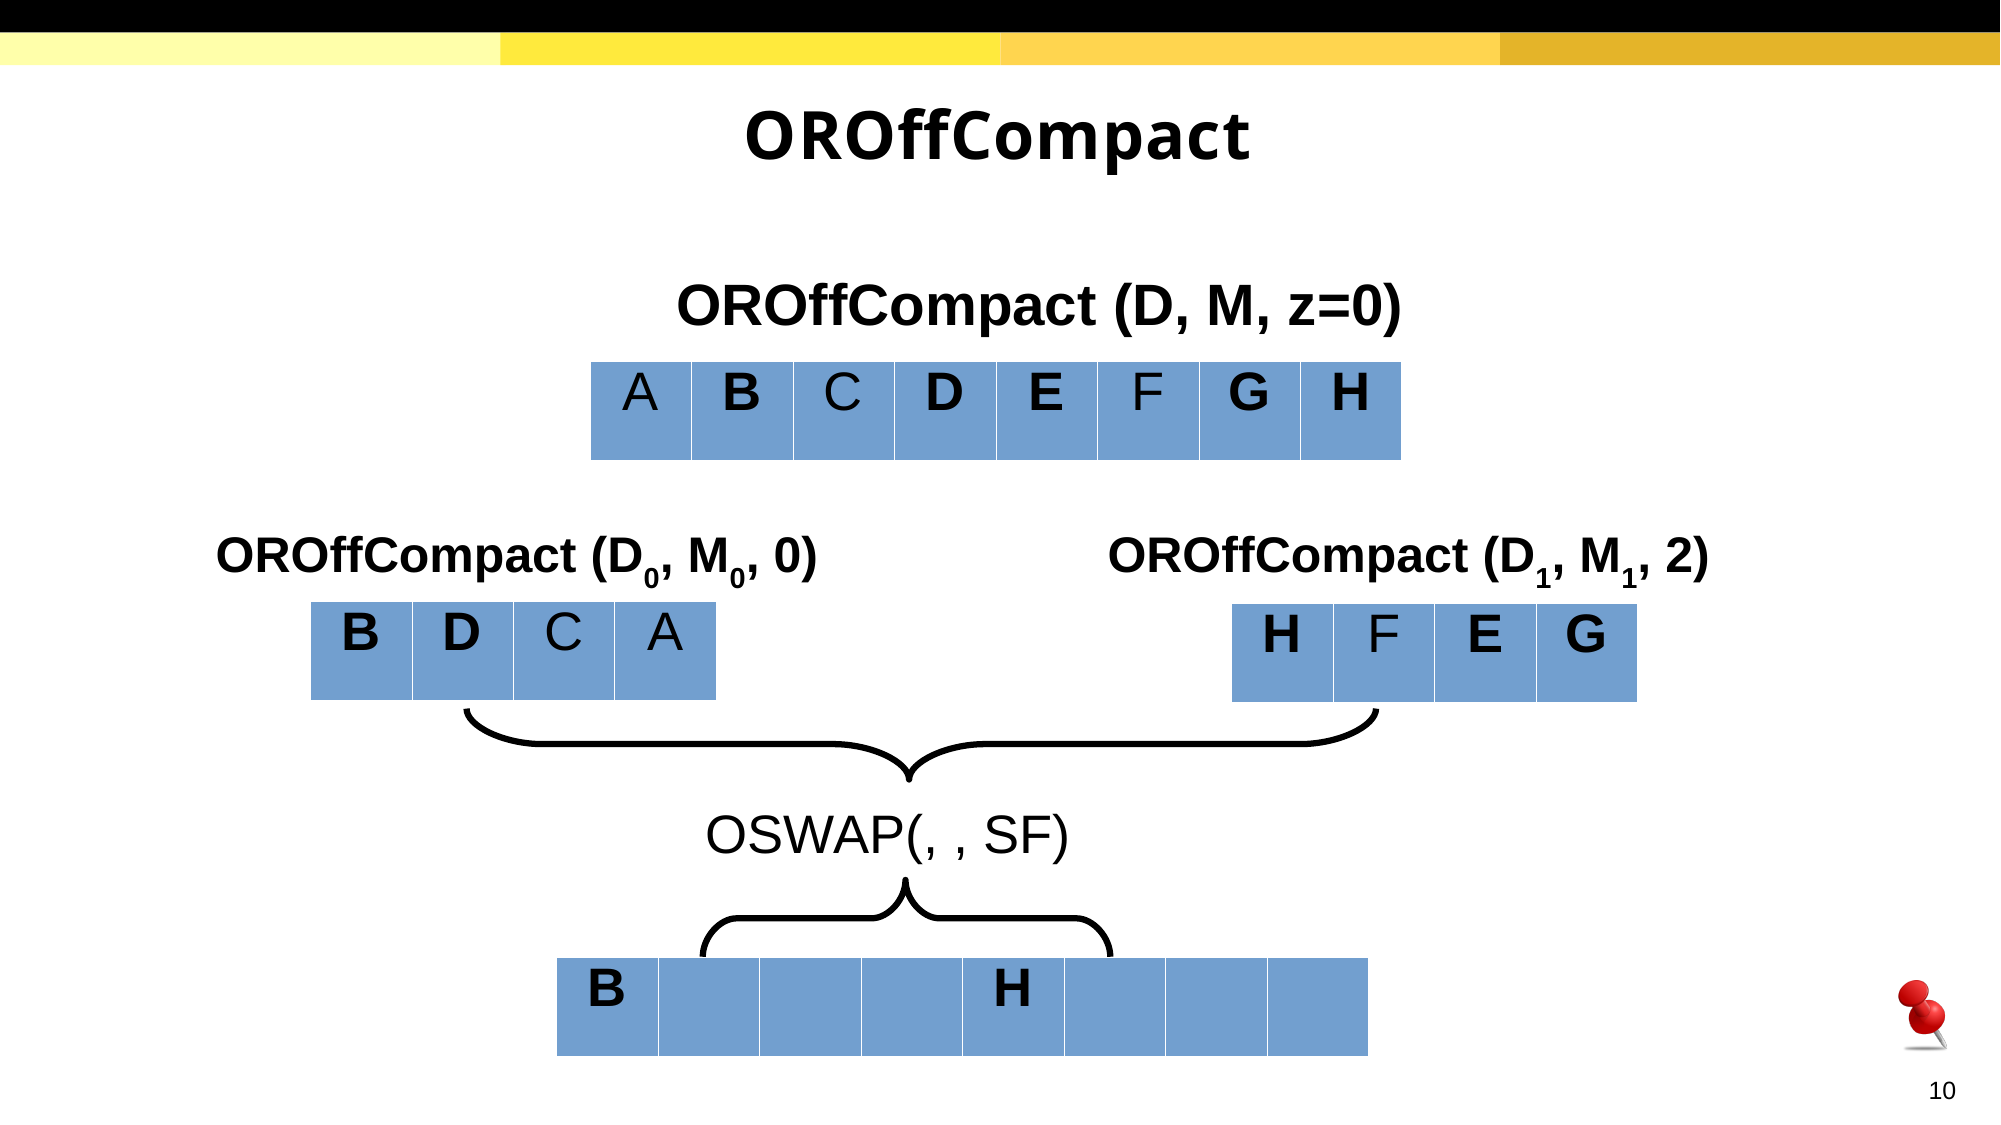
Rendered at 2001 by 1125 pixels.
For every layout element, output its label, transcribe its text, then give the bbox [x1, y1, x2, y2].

table_header C [514, 602, 614, 700]
table_header H [1301, 362, 1401, 460]
table_header B [311, 602, 412, 700]
table_header E [997, 362, 1097, 460]
picture [1889, 980, 1961, 1052]
table_header A [591, 362, 691, 460]
text_box OROffCompact (D1, M1, 2) [1092, 519, 1726, 603]
text_box OSWAP(, , SF) [690, 797, 1088, 873]
table_header F [1098, 362, 1199, 460]
table_header [659, 958, 759, 1056]
table_header E [1435, 604, 1536, 702]
table_header G [1200, 362, 1300, 460]
text_box 10 [1913, 1069, 1972, 1113]
table_header [1166, 958, 1267, 1056]
table_header D [413, 602, 513, 700]
table_header [1268, 958, 1368, 1056]
table_header H [1232, 604, 1333, 702]
table_header [862, 958, 962, 1056]
table_header B [692, 362, 793, 460]
table_header [1065, 958, 1165, 1056]
table_header [760, 958, 861, 1056]
title OROffCompact [48, 65, 1947, 213]
table_header A [615, 602, 716, 700]
table_header F [1334, 604, 1434, 702]
table_header G [1537, 604, 1637, 702]
text_box OROffCompact (D0, M0, 0) [200, 519, 834, 603]
table_header B [557, 958, 658, 1056]
text_box OROffCompact (D, M, z=0) [661, 265, 1419, 346]
table_header D [895, 362, 996, 460]
table_header C [794, 362, 894, 460]
table_header H [963, 958, 1064, 1056]
